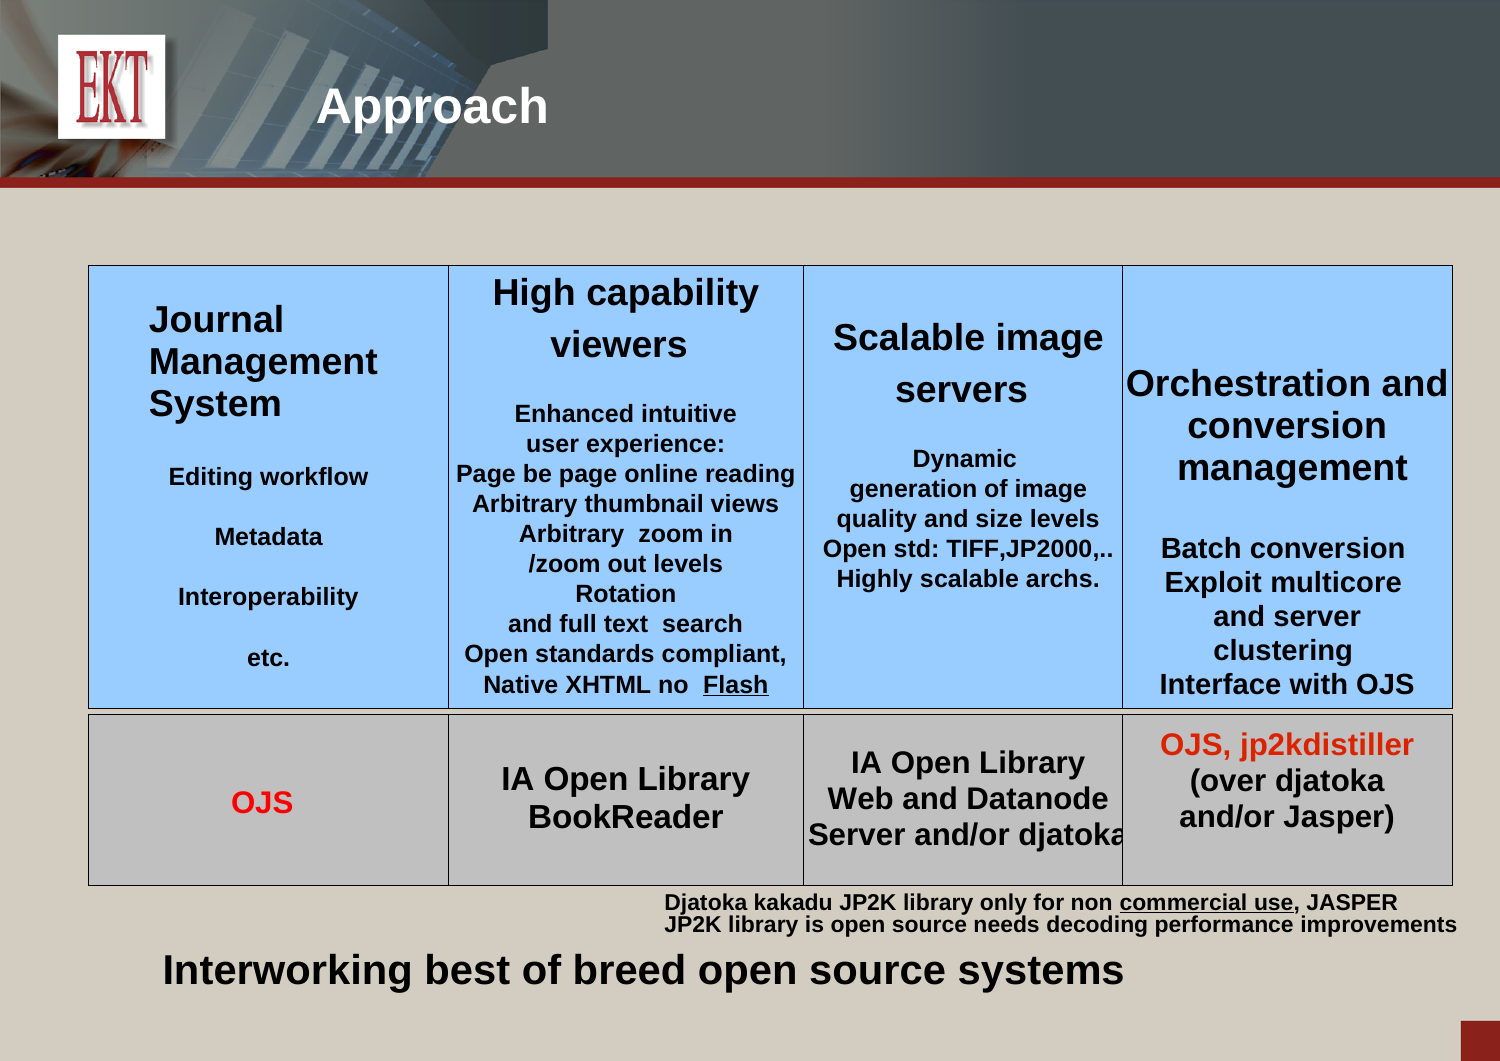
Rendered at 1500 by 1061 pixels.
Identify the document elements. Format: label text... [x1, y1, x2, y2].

title Approach [301, 42, 1426, 165]
text_box High capability viewers Enhanced intuitive user experience: Page be page online reading Arbitrary thumbnail views Arbitrary zoom in /zoom out levels Rotation and full text search Open standards compliant, Native XHTML no Flash [448, 265, 803, 709]
text_box Orchestration and conversion management Batch conversion Exploit multicore and server clustering Interface with OJS [1122, 265, 1453, 709]
text_box IA Open Library BookReader [448, 714, 803, 886]
text_box Interworking best of breed open source systems [147, 944, 1211, 1004]
text_box Scalable image servers Dynamic generation of image quality and size levels Open std: TIFF,JP2000,.. Highly scalable archs. [803, 265, 1122, 709]
text_box Journal Management System Editing workflow Metadata Interoperability etc. [88, 265, 448, 709]
text_box OJS, jp2kdistiller (over djatoka and/or Jasper) [1122, 714, 1453, 885]
text_box IA Open Library Web and Datanode Server and/or djatoka [803, 714, 1122, 885]
text_box OJS [88, 714, 448, 886]
picture [0, 0, 1500, 1061]
text_box Djatoka kakadu JP2K library only for non commercial use, JASPER JP2K library is open source needs decoding performance improvements [649, 885, 1477, 945]
